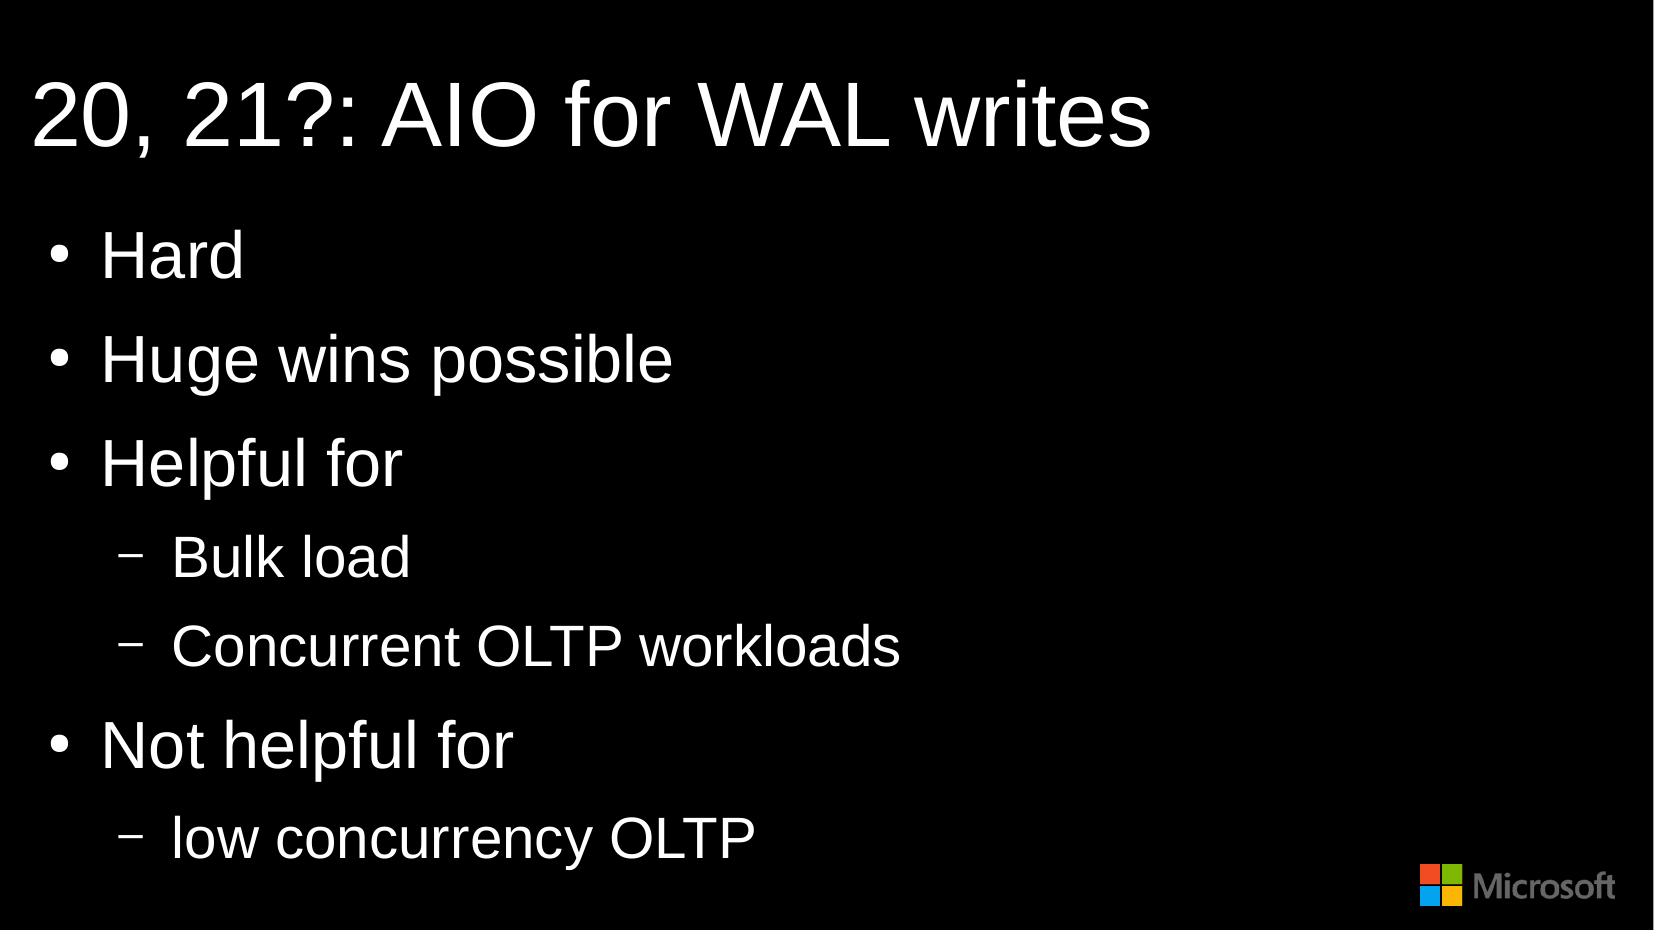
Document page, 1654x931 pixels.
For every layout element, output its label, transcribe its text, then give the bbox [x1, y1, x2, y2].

list Hard Huge wins possible Helpful for Bulk load Concurrent OLTP workloads Not helpful for low concurrency OLTP [30, 217, 1621, 916]
title 20, 21?: AIO for WAL writes [30, 37, 1621, 193]
